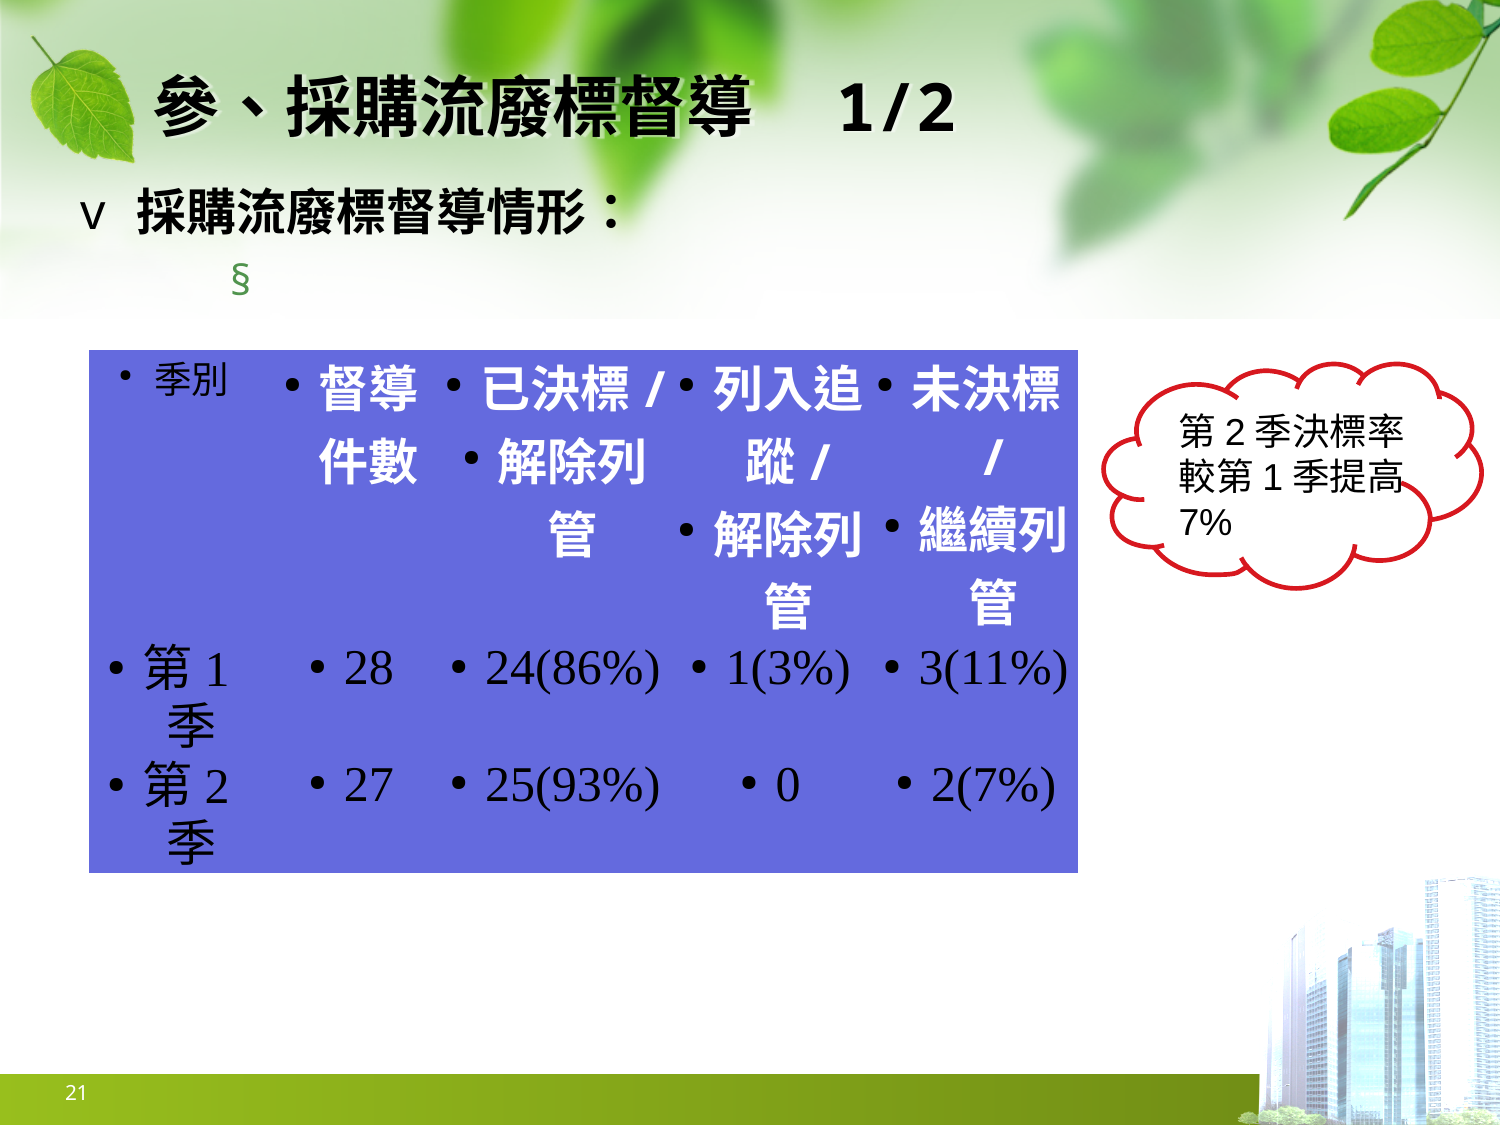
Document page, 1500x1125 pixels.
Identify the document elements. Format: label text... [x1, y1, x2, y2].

list 採購流廢標督導情形： [64, 172, 1400, 1000]
table_cell 28 [259, 640, 443, 757]
table_header 督導件數 [259, 350, 443, 640]
table_cell 第2季 [89, 757, 259, 873]
table_header 已決標/ 解除列管 [443, 350, 667, 640]
table_cell 3(11%) [874, 640, 1078, 757]
list 採購流廢標督導情形： [1230, 367, 1400, 400]
table_header 未決標/ 繼續列管 [874, 350, 1078, 640]
list 採購流廢標督導情形： [1106, 387, 1234, 544]
table_header 列入追蹤/ 解除列管 [667, 350, 874, 640]
table_cell 27 [259, 757, 443, 873]
table_cell 24(86%) [443, 640, 667, 757]
table_cell 第1季 [89, 640, 259, 757]
list 採購流廢標督導情形： [1356, 552, 1400, 558]
table_header 季別 [89, 350, 259, 640]
table_cell 0 [667, 757, 874, 873]
text_box 第2季決標率較第1季提高7% [1163, 400, 1424, 552]
table_cell 25(93%) [443, 757, 667, 873]
text_box 21 [50, 1072, 138, 1113]
table_cell 2(7%) [874, 757, 1078, 873]
table_cell 1(3%) [667, 640, 874, 757]
title 參、採購流廢標督導 1/2 [137, 57, 1325, 150]
list 採購流廢標督導情形： [1160, 549, 1350, 586]
